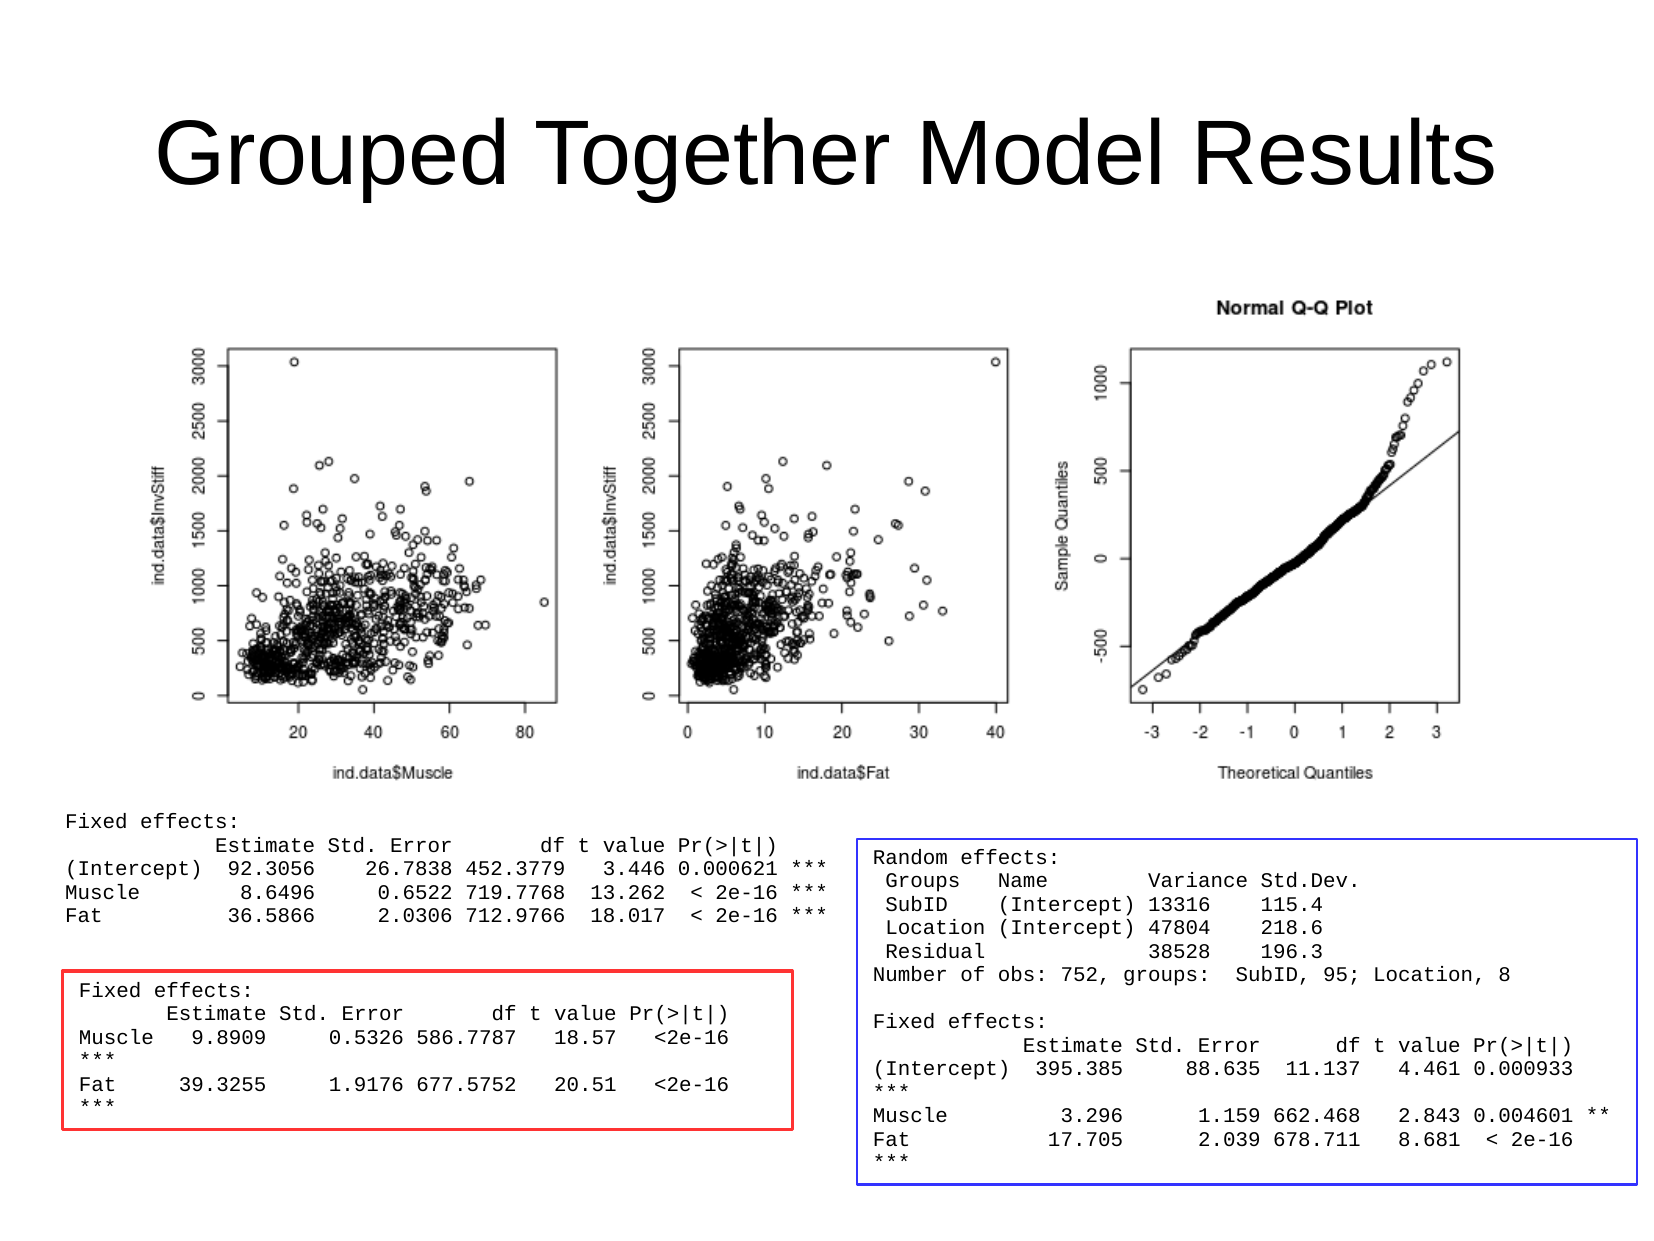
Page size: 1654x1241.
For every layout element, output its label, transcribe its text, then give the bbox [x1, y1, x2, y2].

text_box Fixed effects: Estimate Std. Error df t value Pr(>|t|) Muscle 9.8909 0.5326 586.7787 18.57 <2e-16 *** Fat 39.3255 1.9176 677.5752 20.51 <2e-16 *** [62, 970, 793, 1130]
picture [147, 268, 1501, 805]
text_box Random effects: Groups Name Variance Std.Dev. SubID (Intercept) 13316 115.4 Location (Intercept) 47804 218.6 Residual 38528 196.3 Number of obs: 752, groups: SubID, 95; Location, 8 Fixed effects: Estimate Std. Error df t value Pr(>|t|) (Intercept) 395.385 88.635 11.137 4.461 0.000933 *** Muscle 3.296 1.159 662.468 2.843 0.004601 ** Fat 17.705 2.039 678.711 8.681 < 2e-16 *** [857, 838, 1637, 1136]
text_box Fixed effects: Estimate Std. Error df t value Pr(>|t|) (Intercept) 92.3056 26.7838 452.3779 3.446 0.000621 *** Muscle 8.6496 0.6522 719.7768 13.262 < 2e-16 *** Fat 36.5866 2.0306 712.9766 18.017 < 2e-16 *** [50, 804, 1105, 984]
title Grouped Together Model Results [82, 49, 1571, 257]
